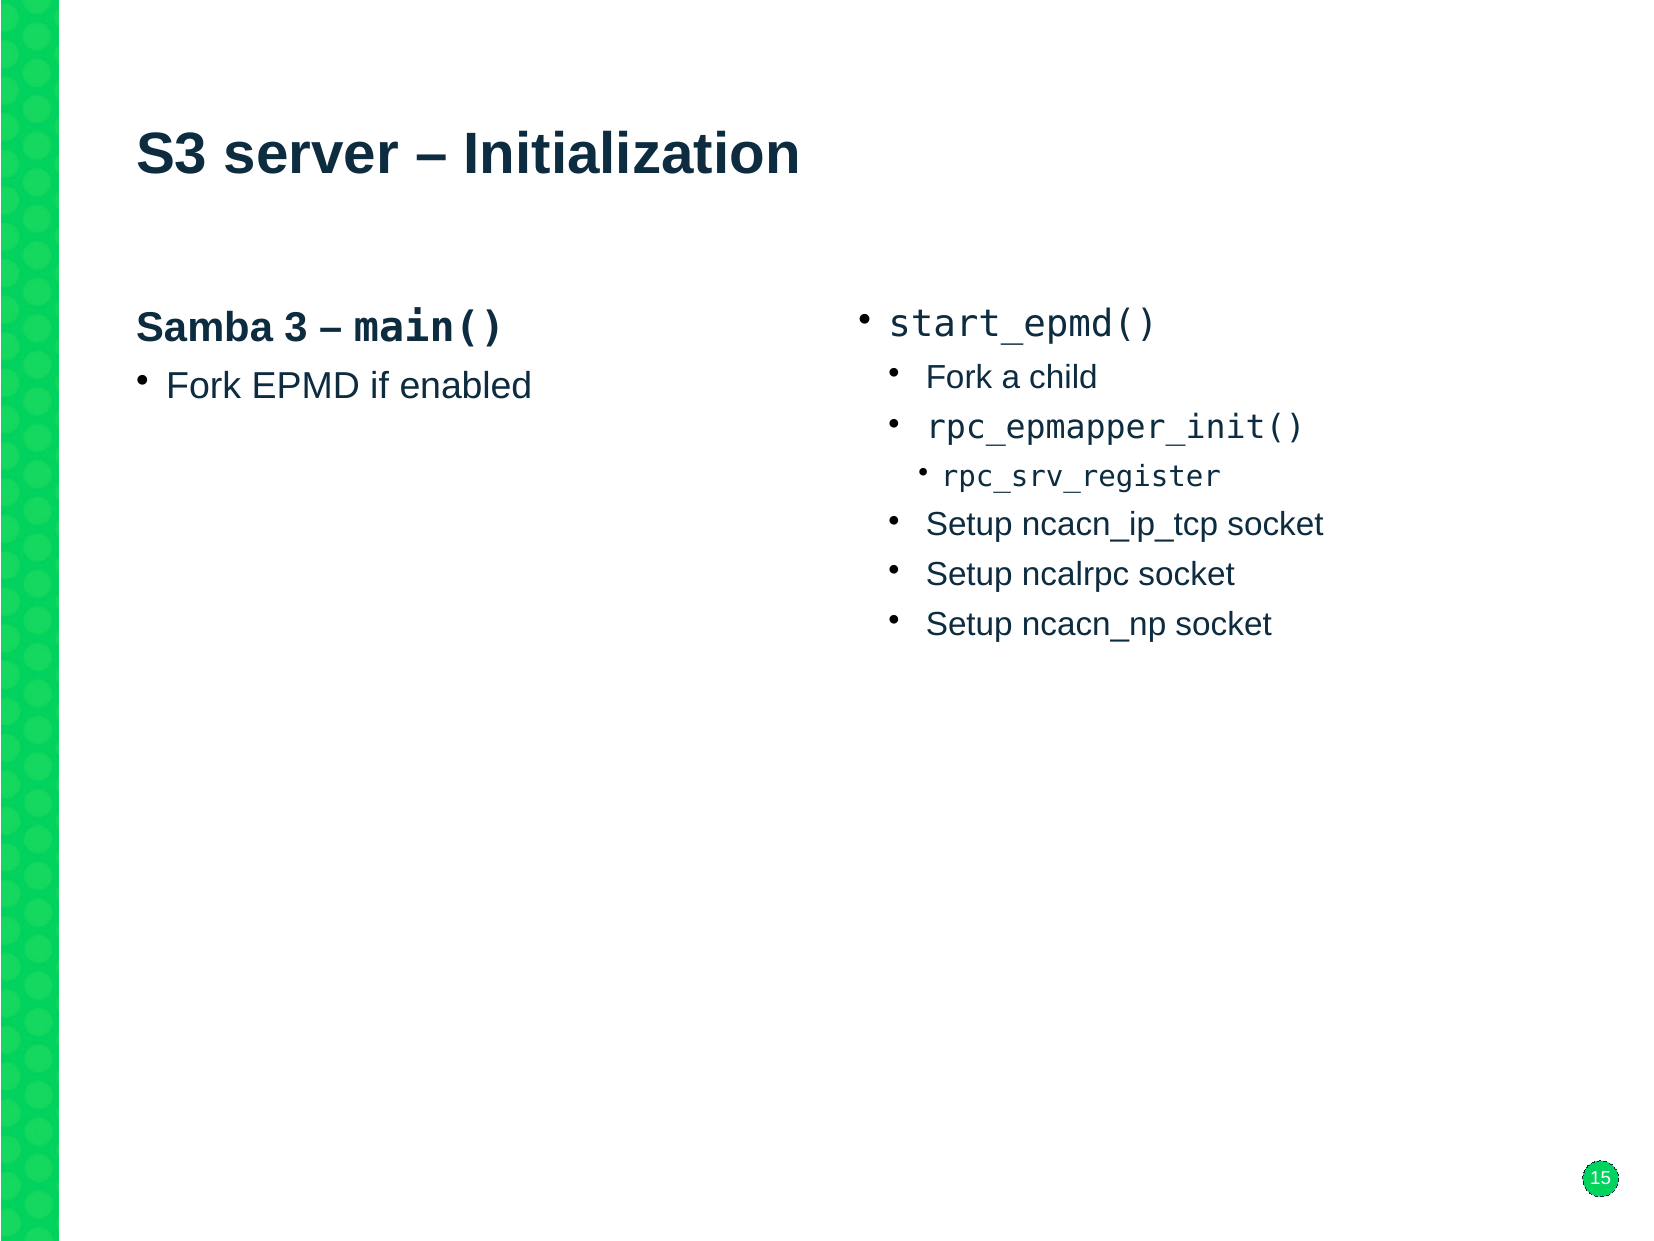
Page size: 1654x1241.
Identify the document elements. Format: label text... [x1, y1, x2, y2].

picture [1, 0, 59, 1241]
list start_epmd() Fork a child rpc_epmapper_init() rpc_srv_register Setup ncacn_ip_tcp socket Setup ncalrpc socket Setup ncacn_np socket [843, 290, 1532, 1100]
list Samba 3 – main() Fork EPMD if enabled [121, 290, 809, 1100]
title S3 server – Initialization [121, 49, 1531, 257]
